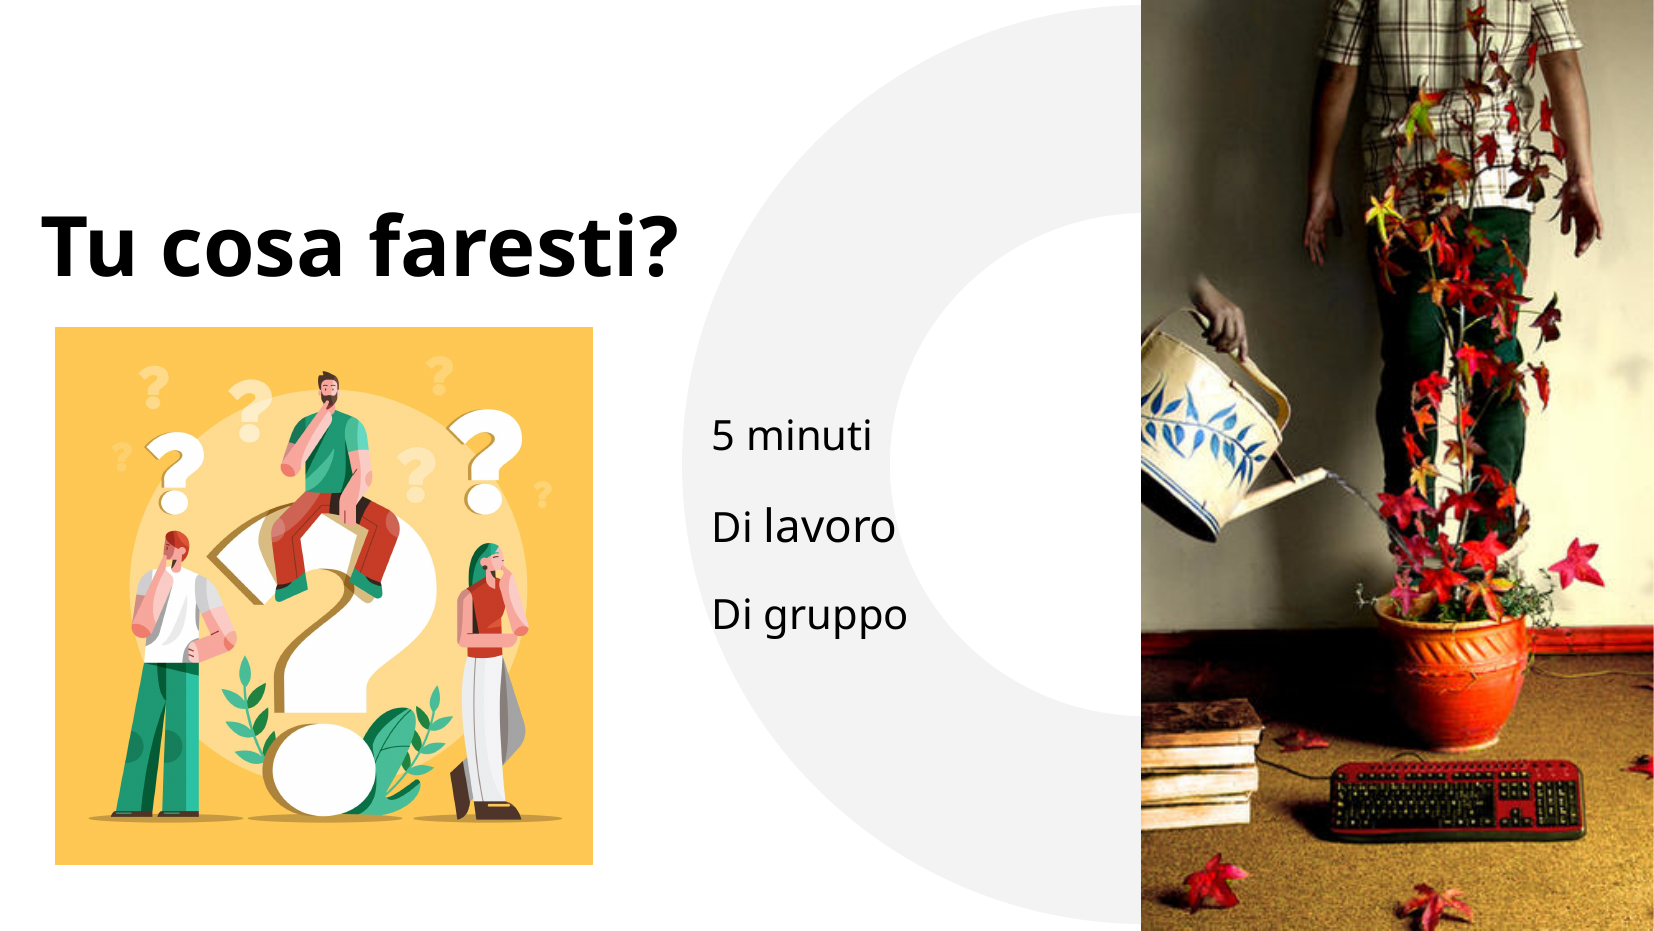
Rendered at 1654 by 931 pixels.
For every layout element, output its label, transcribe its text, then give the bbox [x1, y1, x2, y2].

picture [1141, 0, 1654, 931]
text_box 5 minuti Di lavoro Di gruppo [696, 318, 1075, 685]
title Tu cosa faresti? [40, 142, 897, 346]
picture [55, 327, 593, 865]
